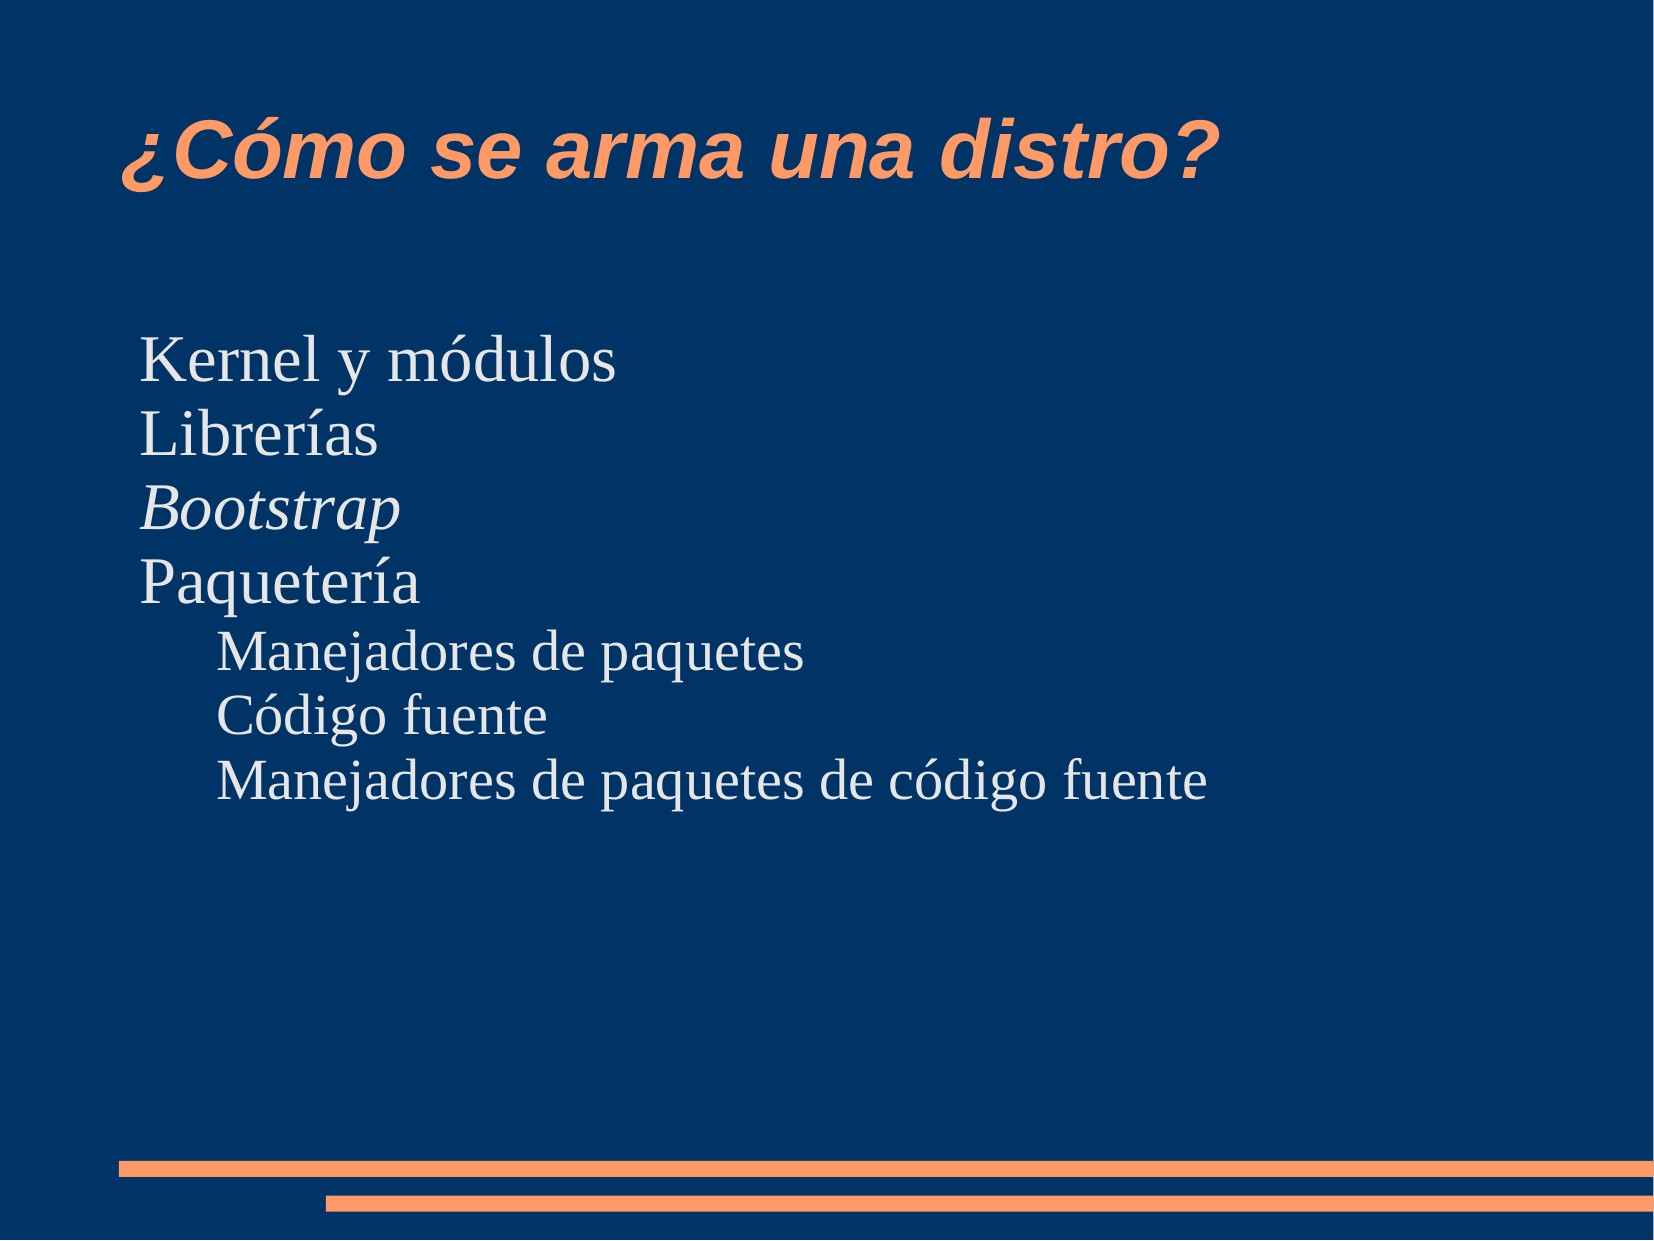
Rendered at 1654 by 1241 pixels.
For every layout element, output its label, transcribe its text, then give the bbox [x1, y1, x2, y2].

title ¿Cómo se arma una distro? [121, 46, 1534, 254]
list Kernel y módulos Librerías Bootstrap Paquetería Manejadores de paquetes Código fuente Manejadores de paquetes de código fuente [121, 322, 1561, 1133]
